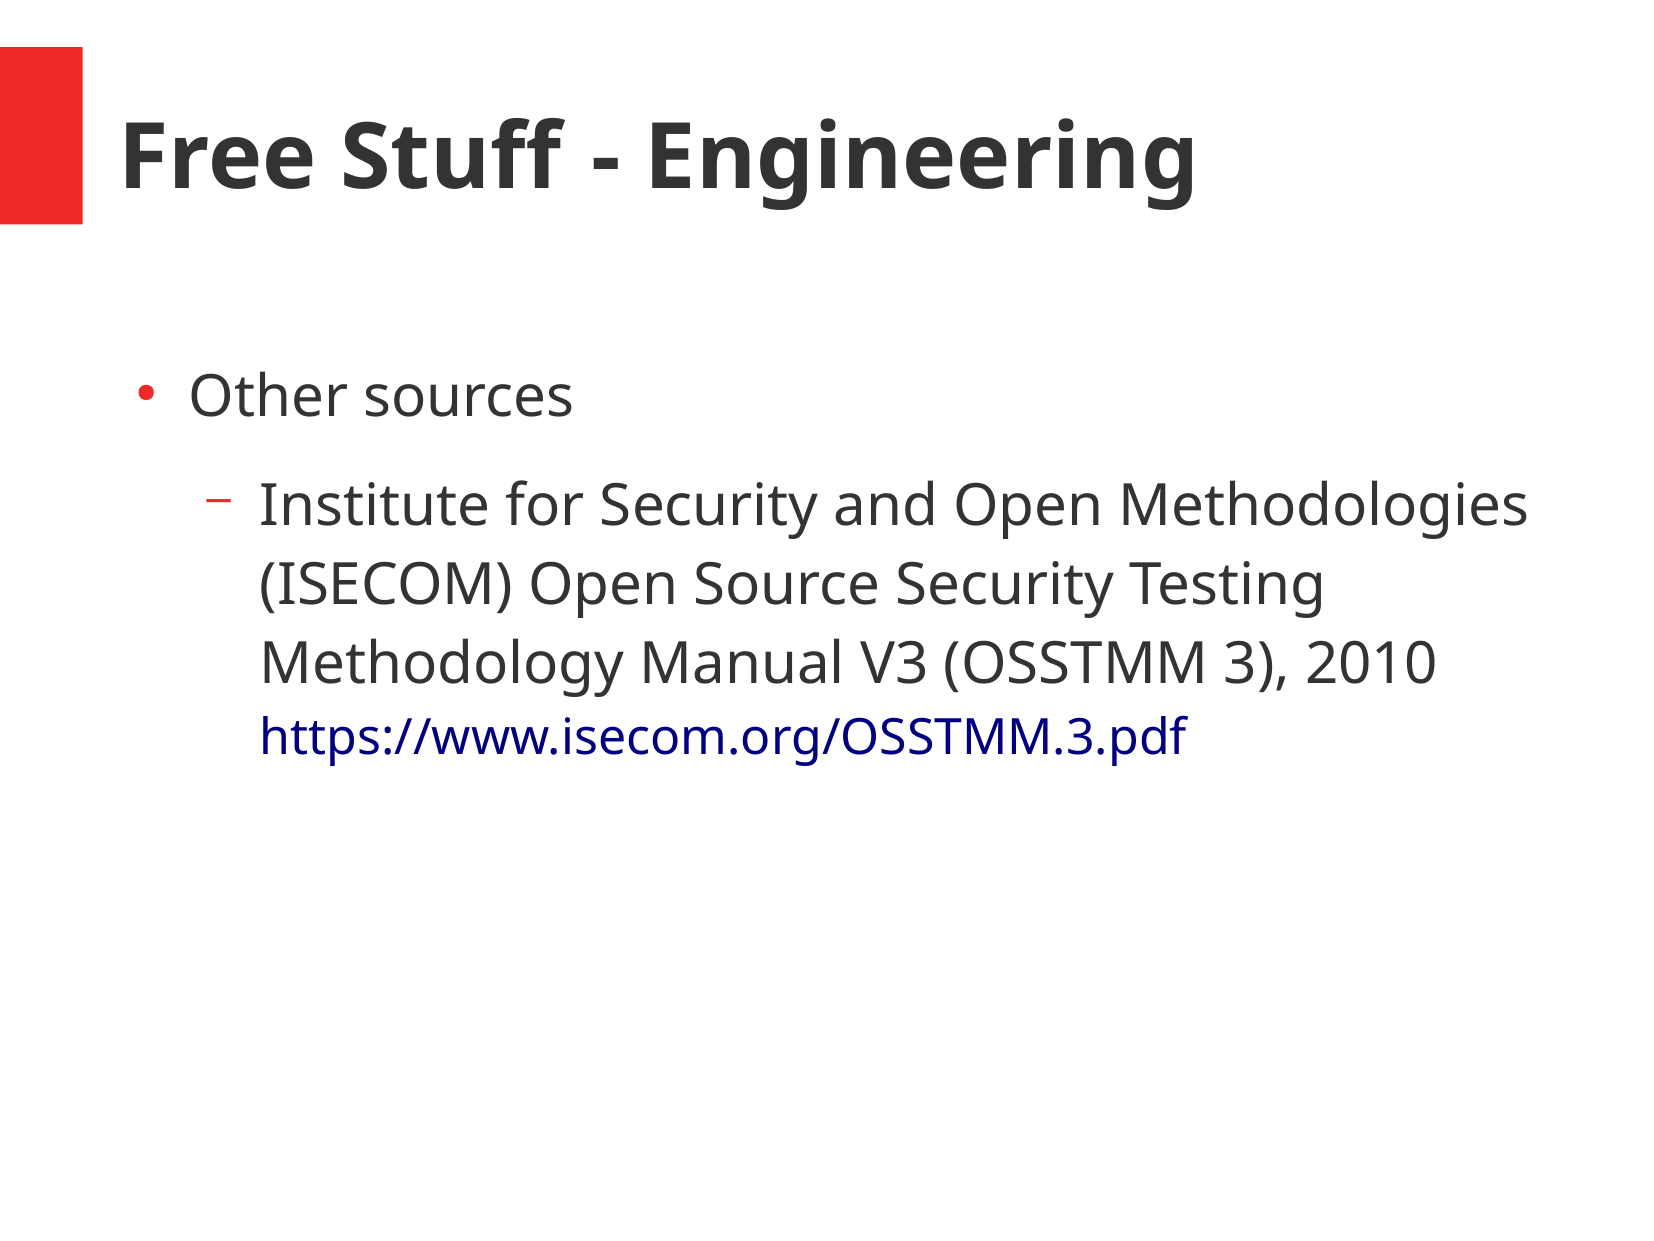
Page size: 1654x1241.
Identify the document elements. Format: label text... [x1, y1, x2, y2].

list Other sources Institute for Security and Open Methodologies (ISECOM) Open Source Security Testing Methodology Manual V3 (OSSTMM 3), 2010 https://www.isecom.org/OSSTMM.3.pdf [118, 354, 1536, 1074]
title Free Stuff - Engineering [118, 49, 1571, 257]
